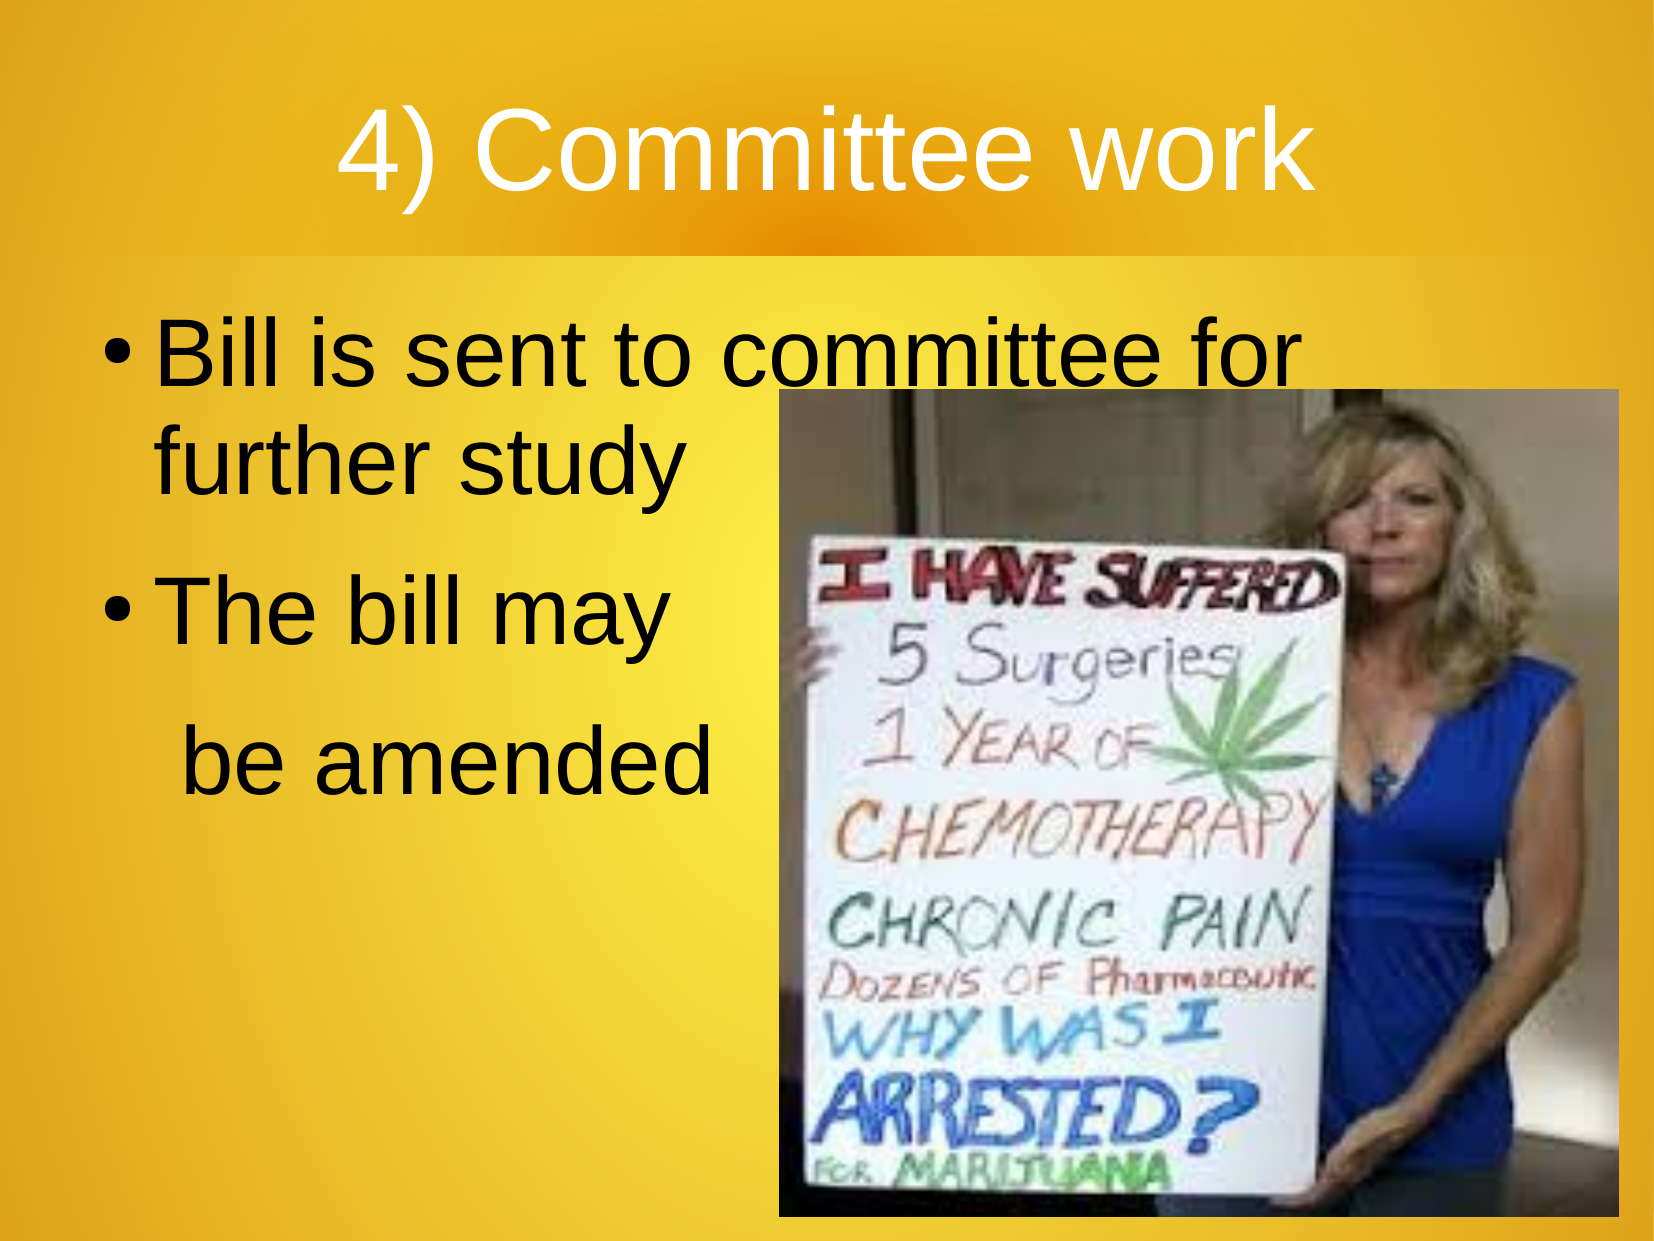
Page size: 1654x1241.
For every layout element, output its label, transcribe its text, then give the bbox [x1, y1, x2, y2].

title 4) Committee work [82, 47, 1571, 252]
list Bill is sent to committee for further study The bill may be amended [82, 299, 1571, 1019]
picture [779, 389, 1619, 1217]
